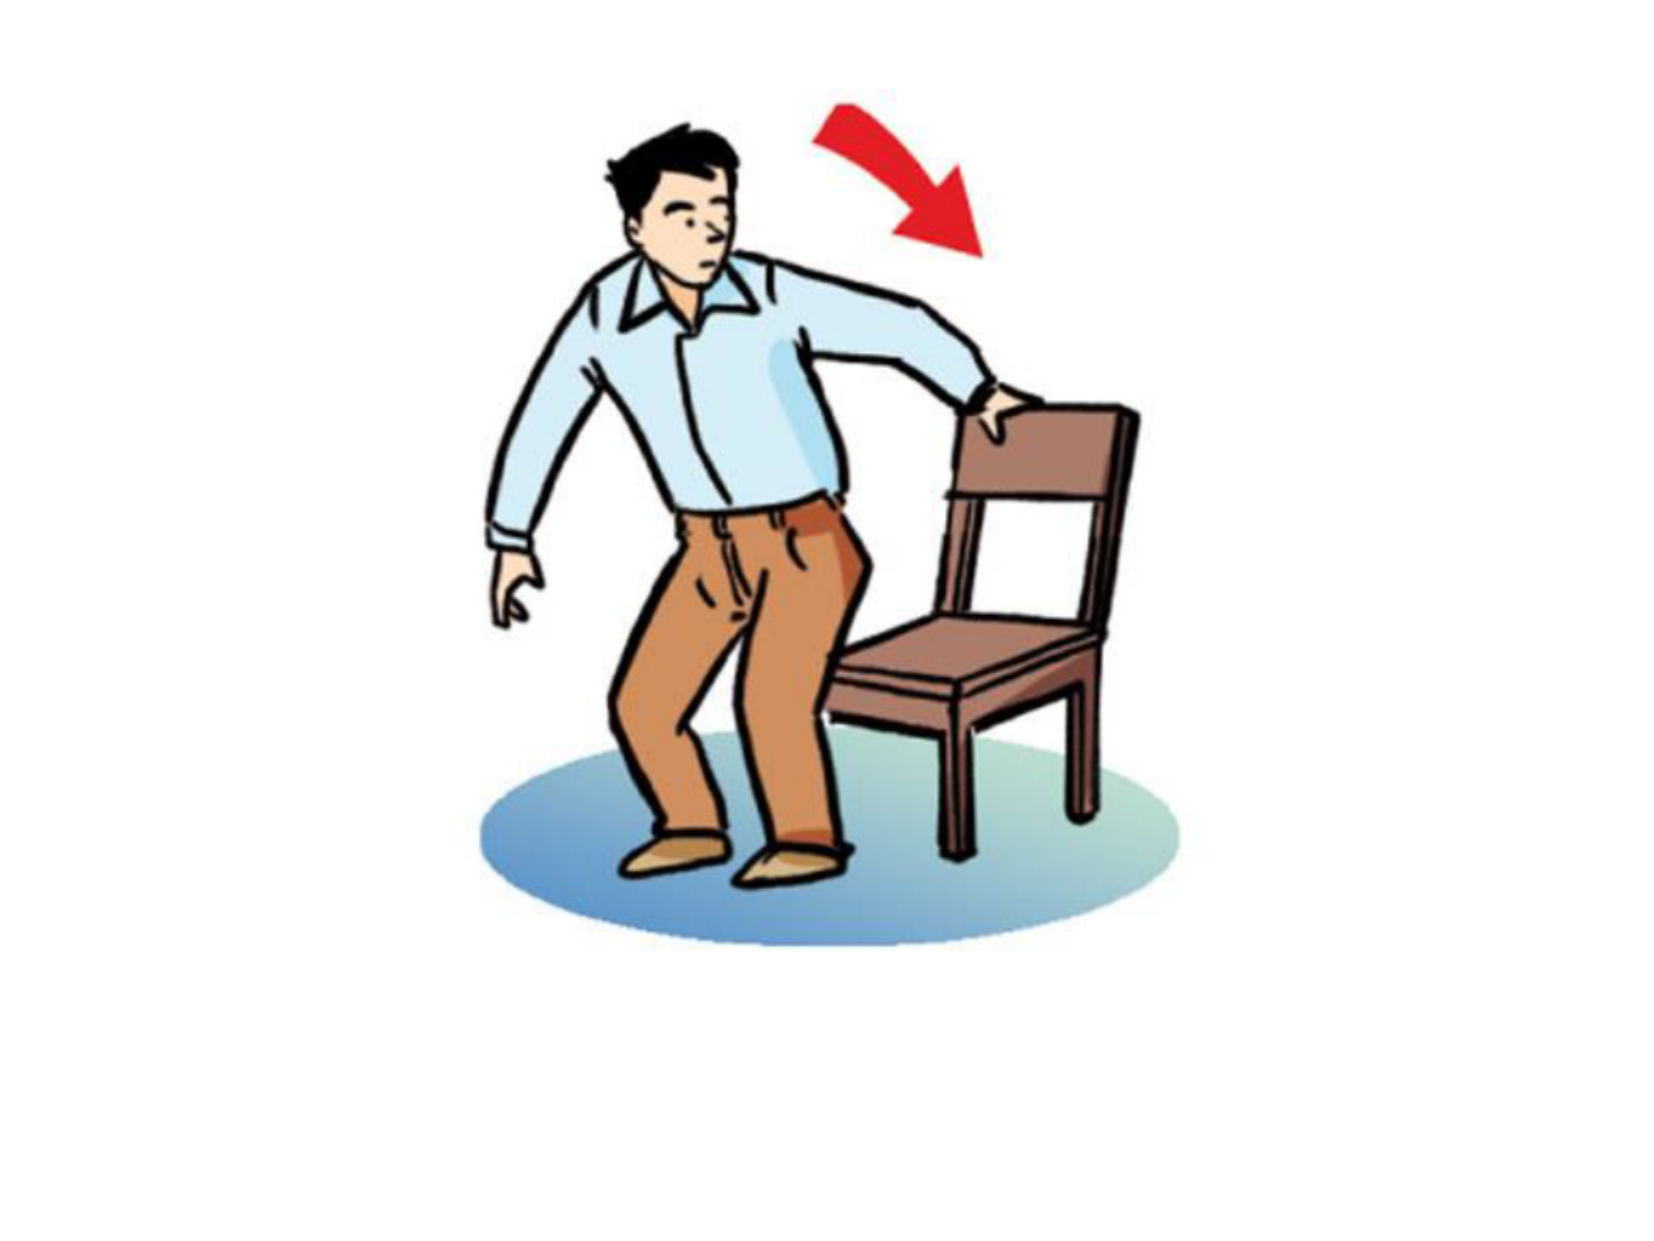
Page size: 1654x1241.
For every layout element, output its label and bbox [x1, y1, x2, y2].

picture [425, 58, 1227, 964]
